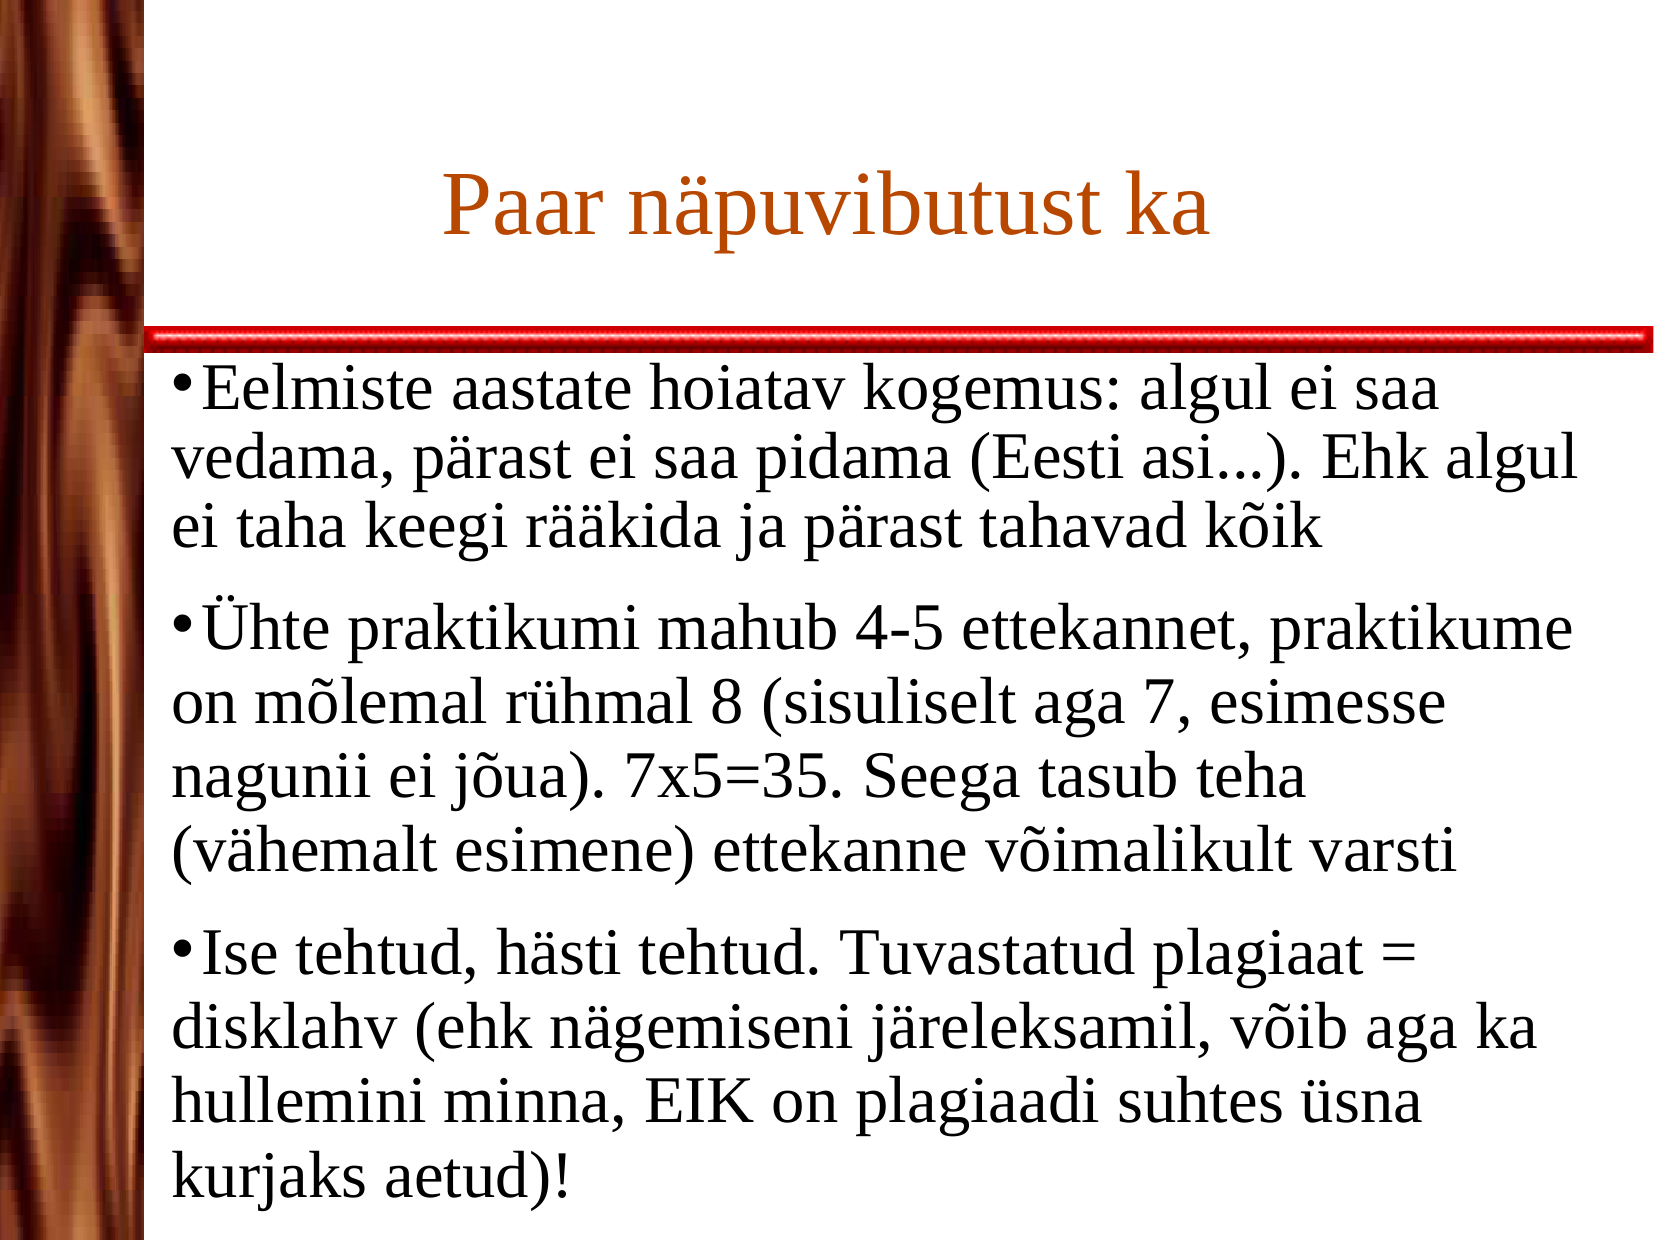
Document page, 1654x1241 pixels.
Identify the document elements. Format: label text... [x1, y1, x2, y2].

title Paar näpuvibutust ka [121, 100, 1533, 312]
picture [0, 0, 1654, 1240]
list Eelmiste aastate hoiatav kogemus: algul ei saa vedama, pärast ei saa pidama (Eesti asi...). Ehk algul ei taha keegi rääkida ja pärast tahavad kõik Ühte praktikumi mahub 4-5 ettekannet, praktikume on mõlemal rühmal 8 (sisuliselt aga 7, esimesse nagunii ei jõua). 7x5=35. Seega tasub teha (vähemalt esimene) ettekanne võimalikult varsti Ise tehtud, hästi tehtud. Tuvastatud plagiaat = disklahv (ehk nägemiseni järeleksamil, võib aga ka hullemini minna, EIK on plagiaadi suhtes üsna kurjaks aetud)! [171, 354, 1583, 1136]
